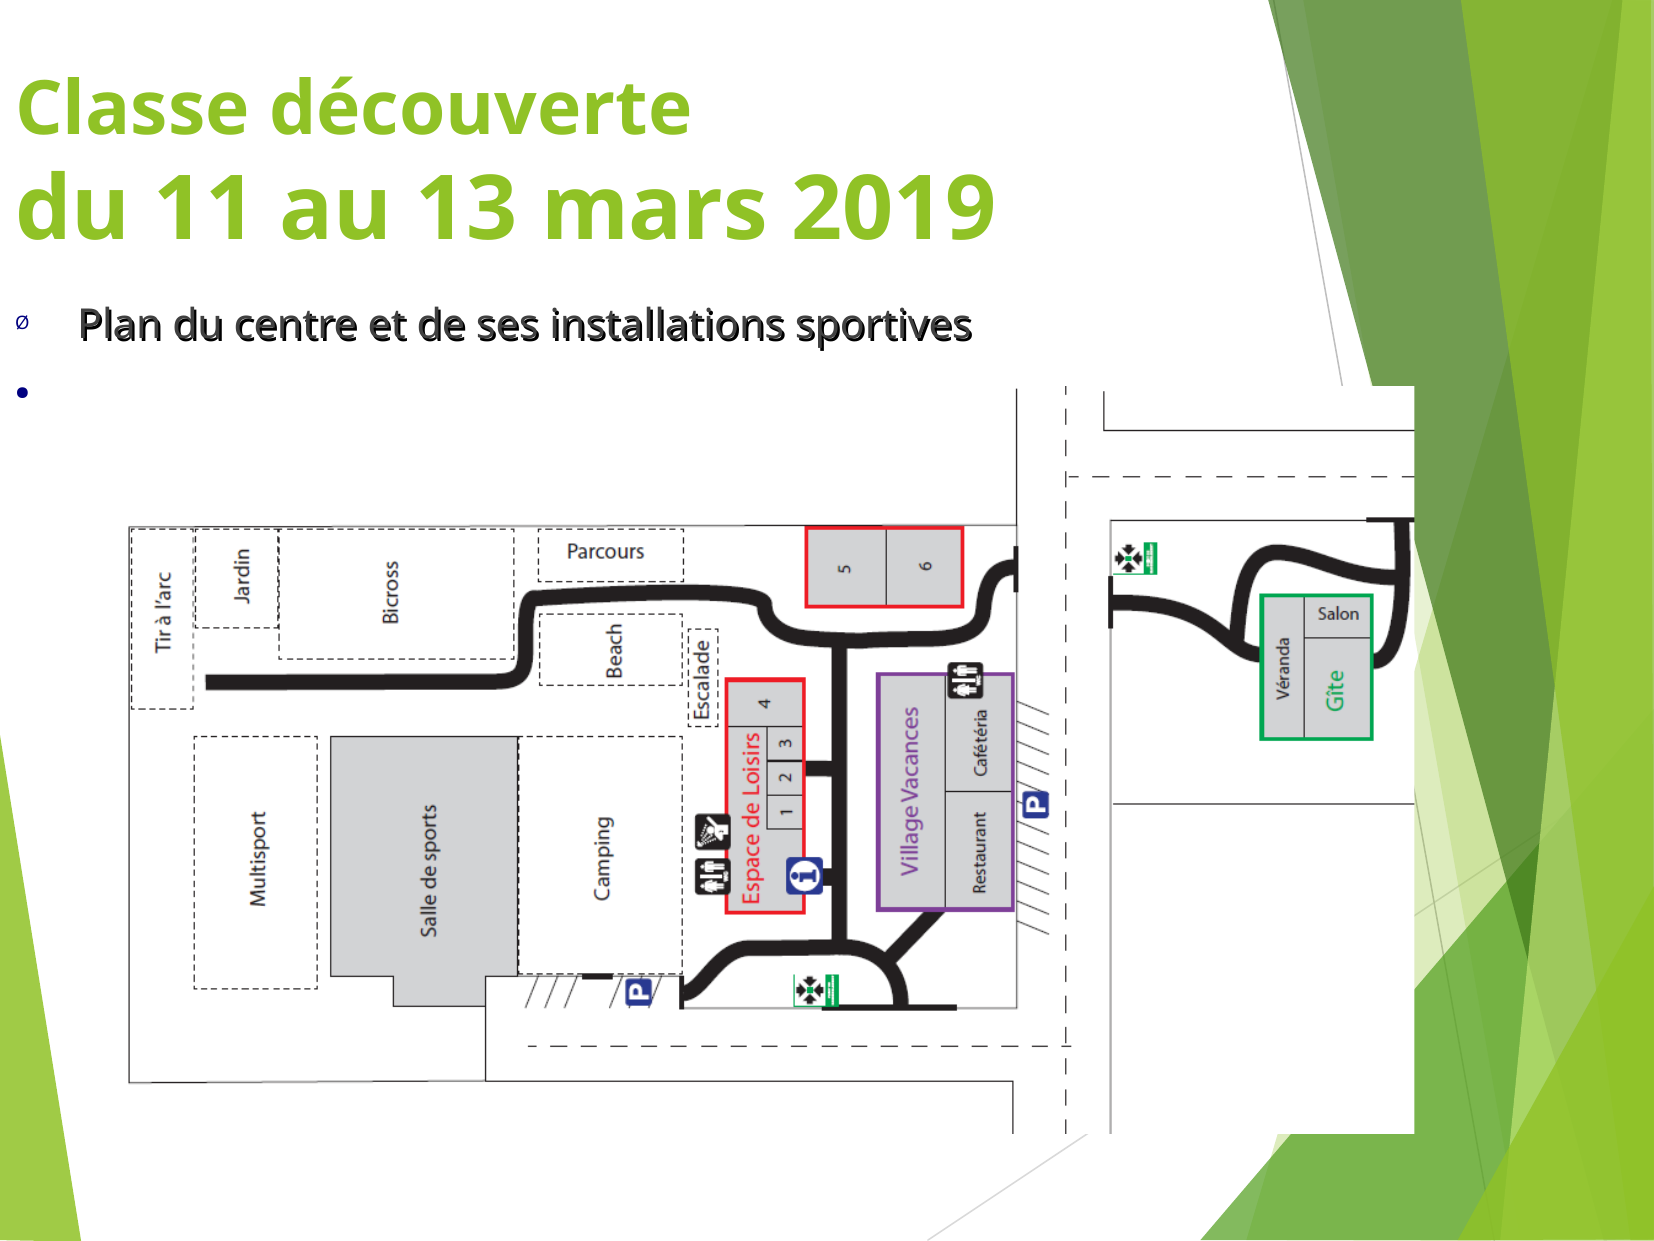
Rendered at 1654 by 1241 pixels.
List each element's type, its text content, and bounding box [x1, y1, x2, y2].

picture [74, 386, 1415, 1134]
list Plan du centre et de ses installations sportives [0, 290, 1489, 1109]
title Classe découverte du 11 au 13 mars 2019 [0, 52, 1489, 266]
